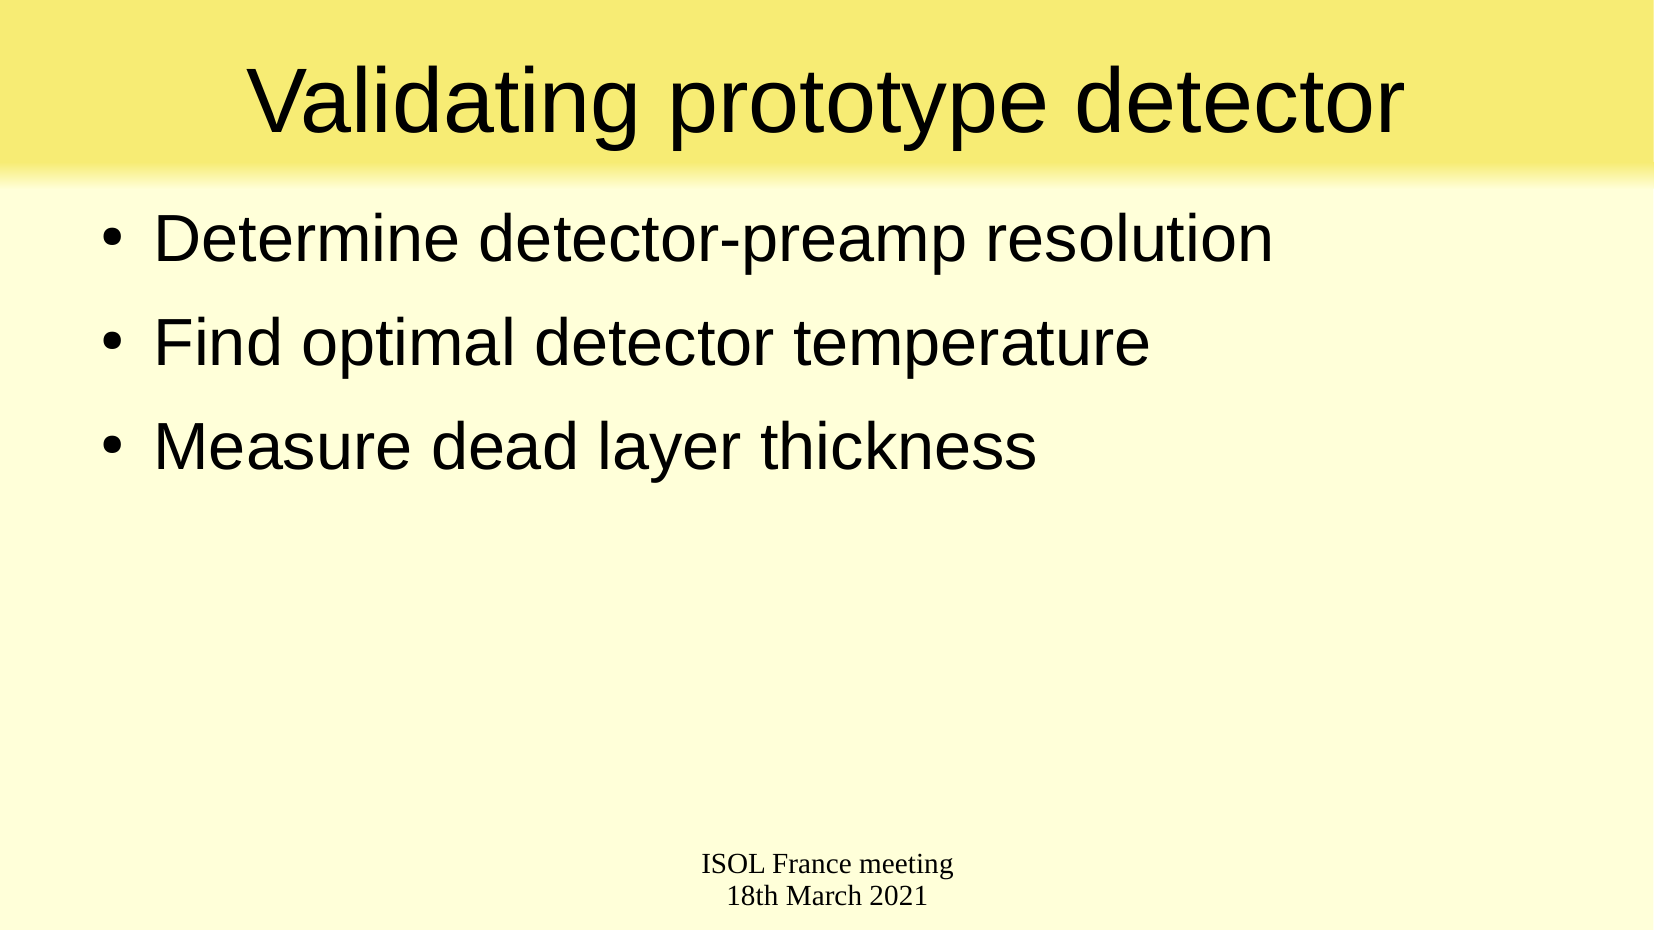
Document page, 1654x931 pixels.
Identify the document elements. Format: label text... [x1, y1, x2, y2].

title Validating prototype detector [82, 37, 1571, 166]
list Determine detector-preamp resolution Find optimal detector temperature Measure dead layer thickness [82, 200, 1571, 804]
